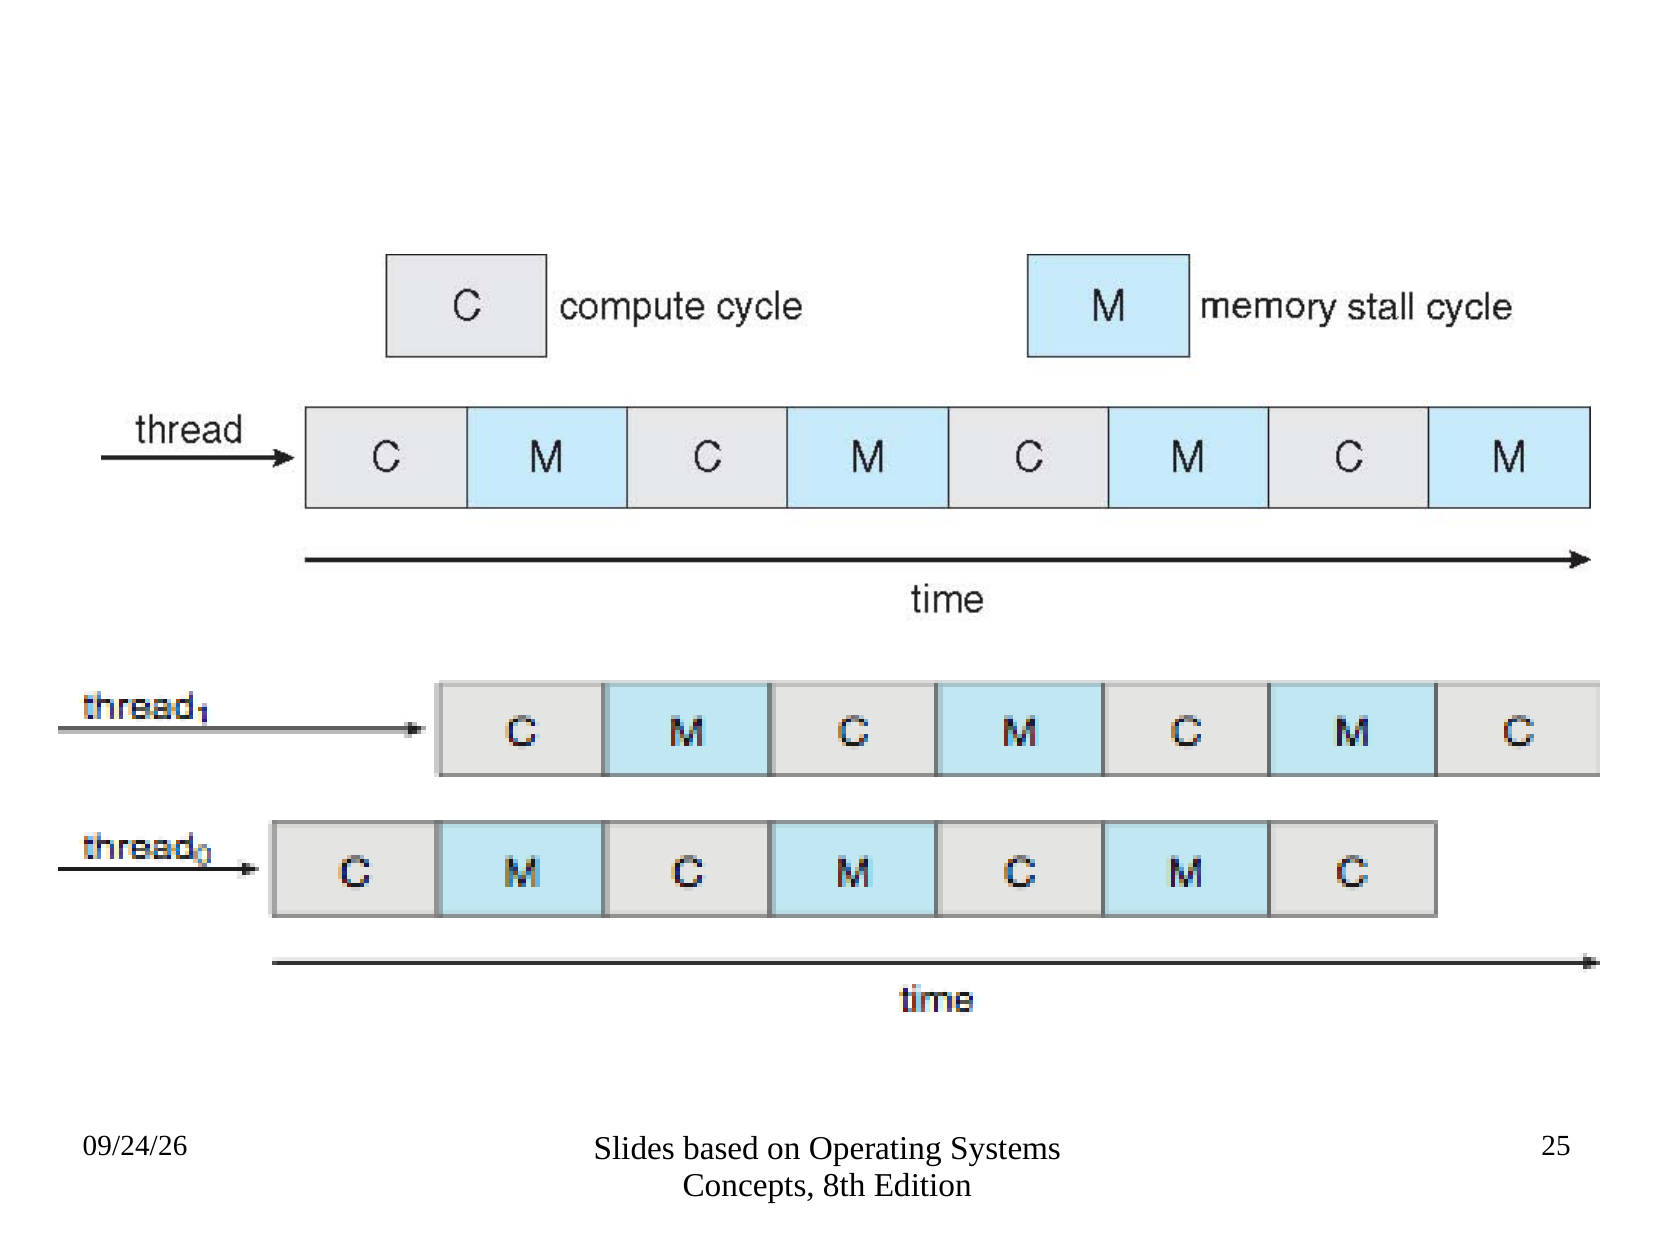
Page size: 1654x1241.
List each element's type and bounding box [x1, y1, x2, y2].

picture [58, 680, 1606, 1020]
picture [101, 254, 1591, 622]
